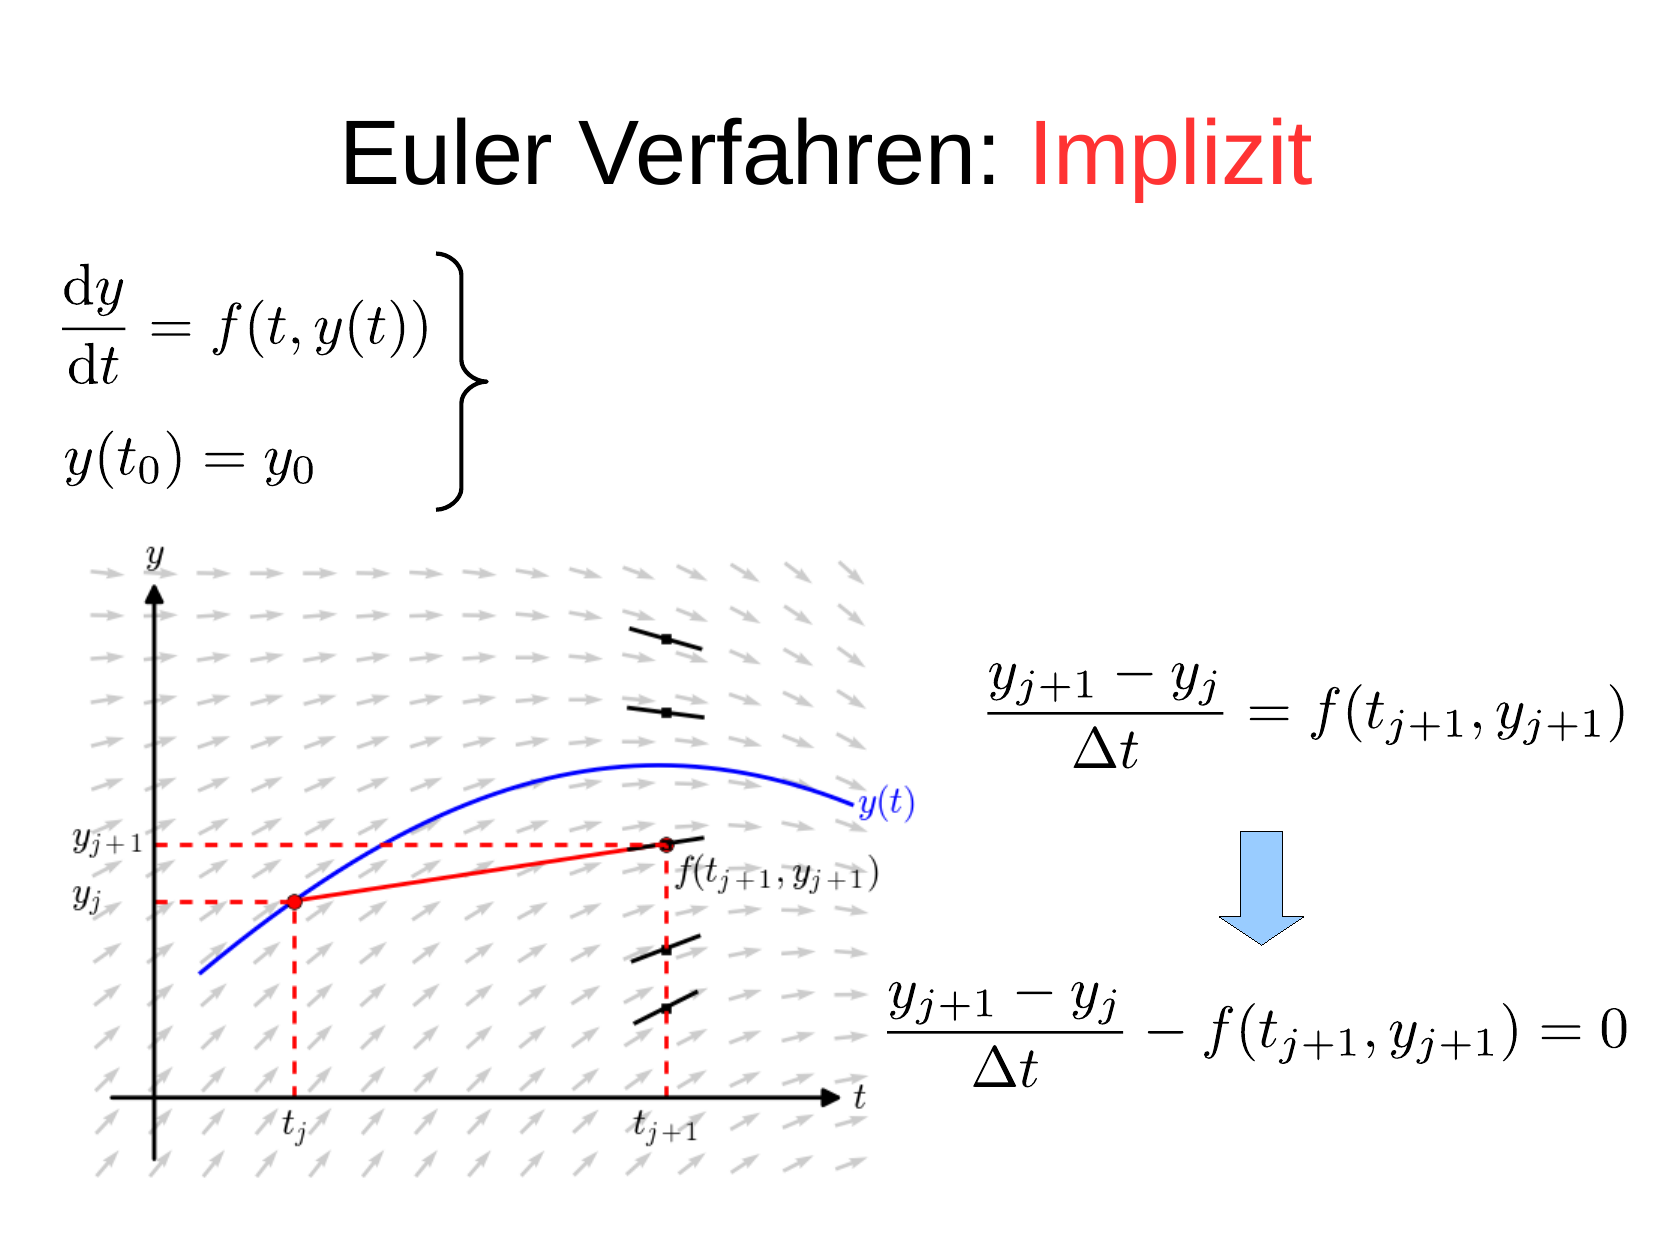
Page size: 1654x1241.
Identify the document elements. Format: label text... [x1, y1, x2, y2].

picture [0, 493, 960, 1241]
text_box [1219, 831, 1304, 946]
text_box [63, 430, 315, 489]
text_box [62, 263, 433, 385]
text_box [987, 654, 1630, 769]
title Euler Verfahren: Implizit [82, 49, 1571, 257]
text_box [887, 973, 1629, 1088]
